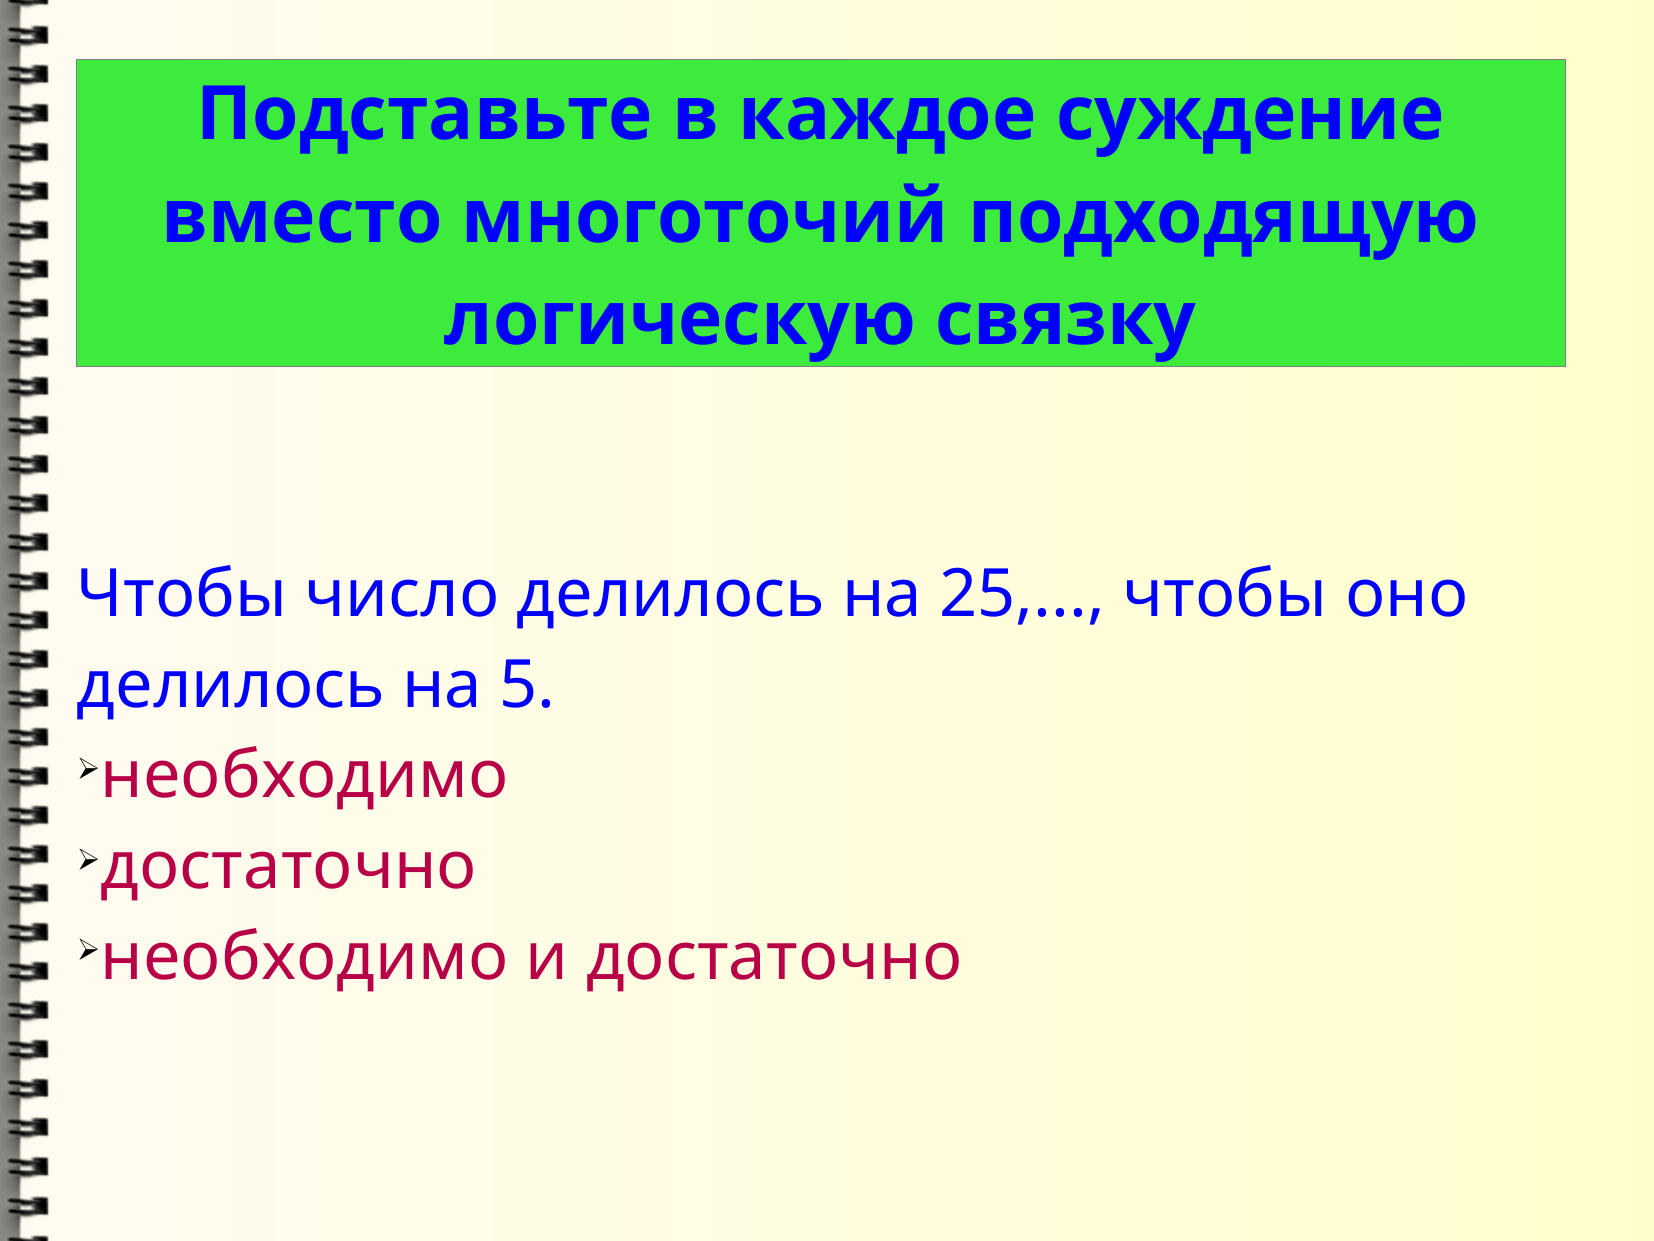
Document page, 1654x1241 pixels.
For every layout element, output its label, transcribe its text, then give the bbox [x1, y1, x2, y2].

picture [0, 0, 1654, 1241]
subtitle Чтобы число делилось на 25,..., чтобы оно делилось на 5. необходимо достаточно необходимо и достаточно [76, 442, 1565, 1102]
title Подставьте в каждое суждение вместо многоточий подходящую логическую связку [76, 79, 1566, 347]
